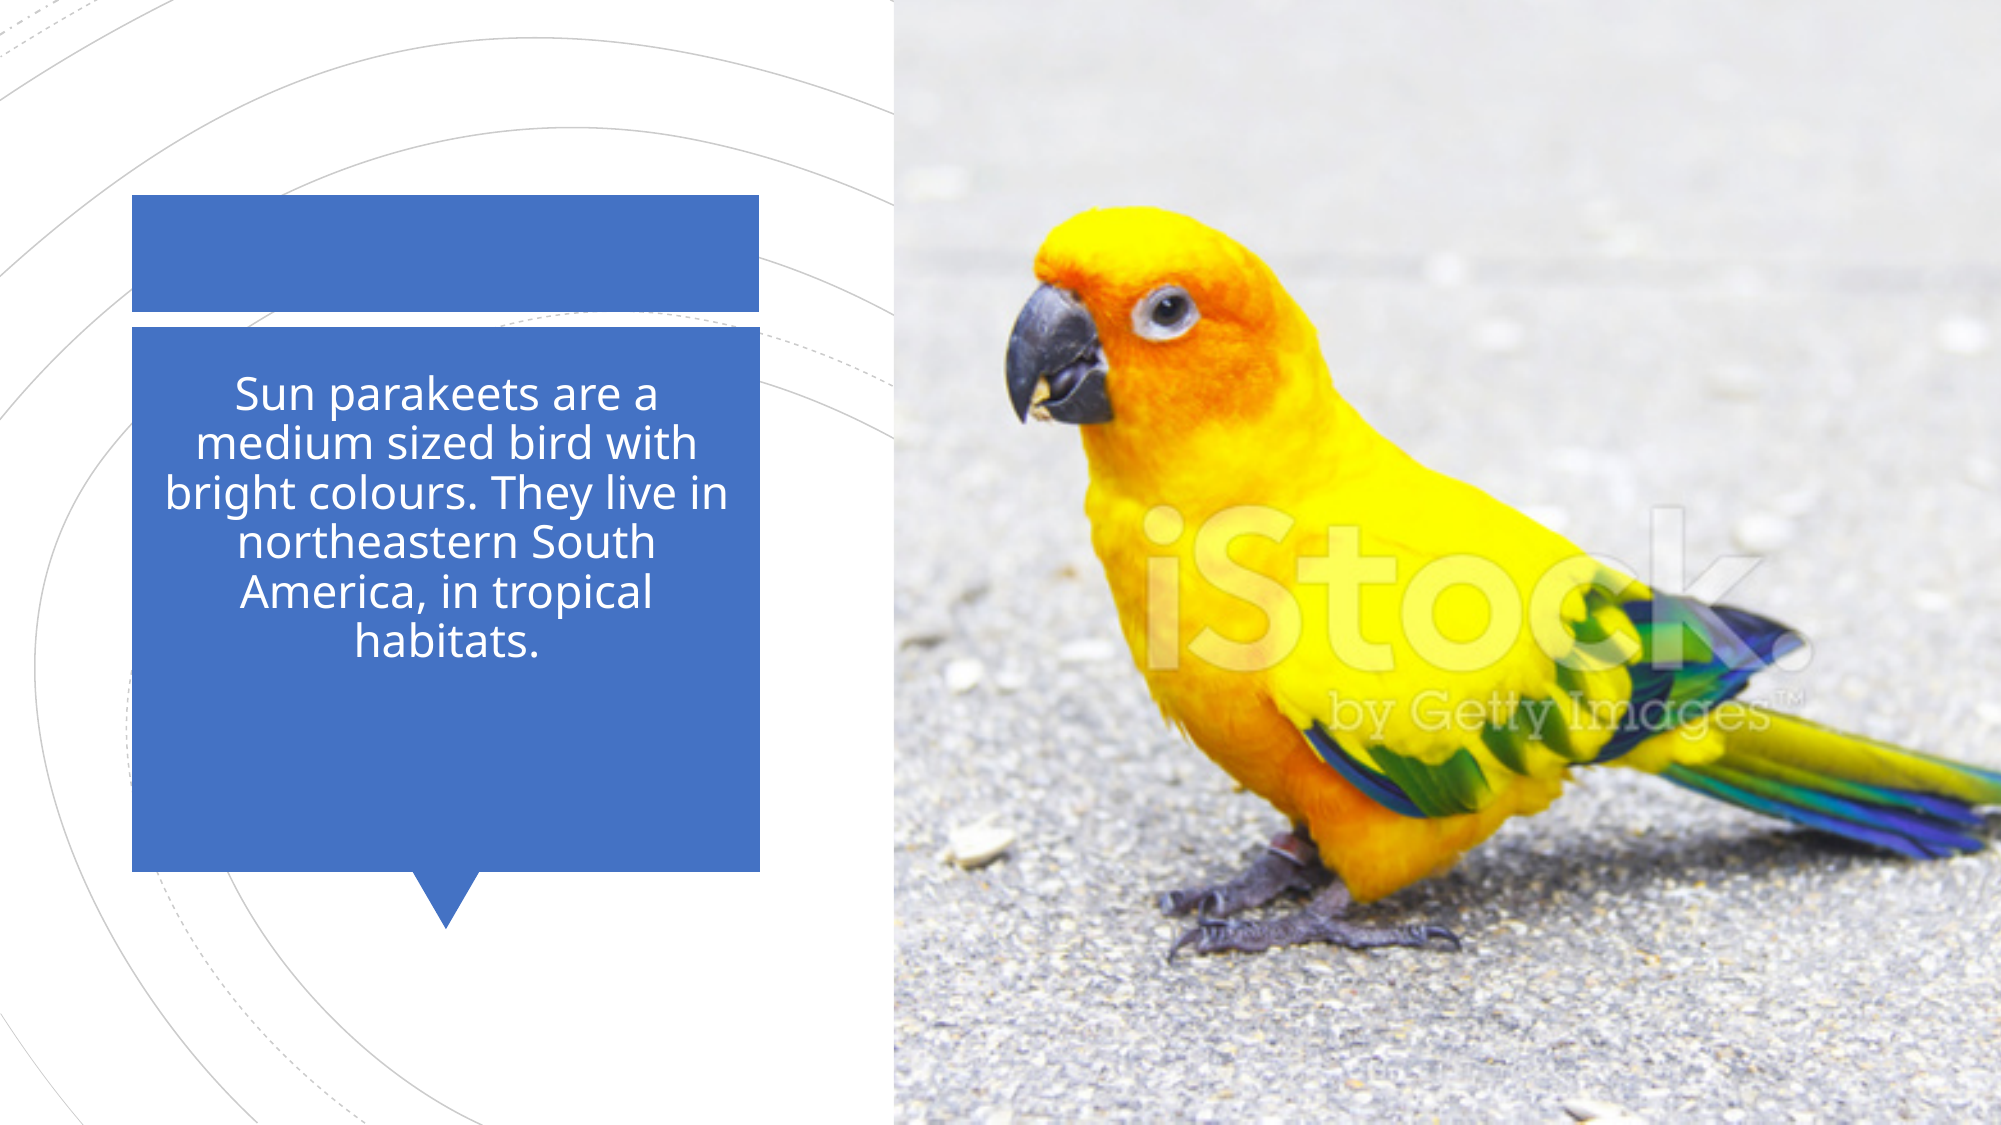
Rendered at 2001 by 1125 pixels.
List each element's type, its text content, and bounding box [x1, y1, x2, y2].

text_box [132, 327, 760, 930]
text_box [132, 195, 759, 312]
picture [893, 0, 2000, 1125]
title Sun parakeets are a medium sized bird with bright colours. They live in northeastern South America, in tropical habitats. [146, 340, 747, 676]
